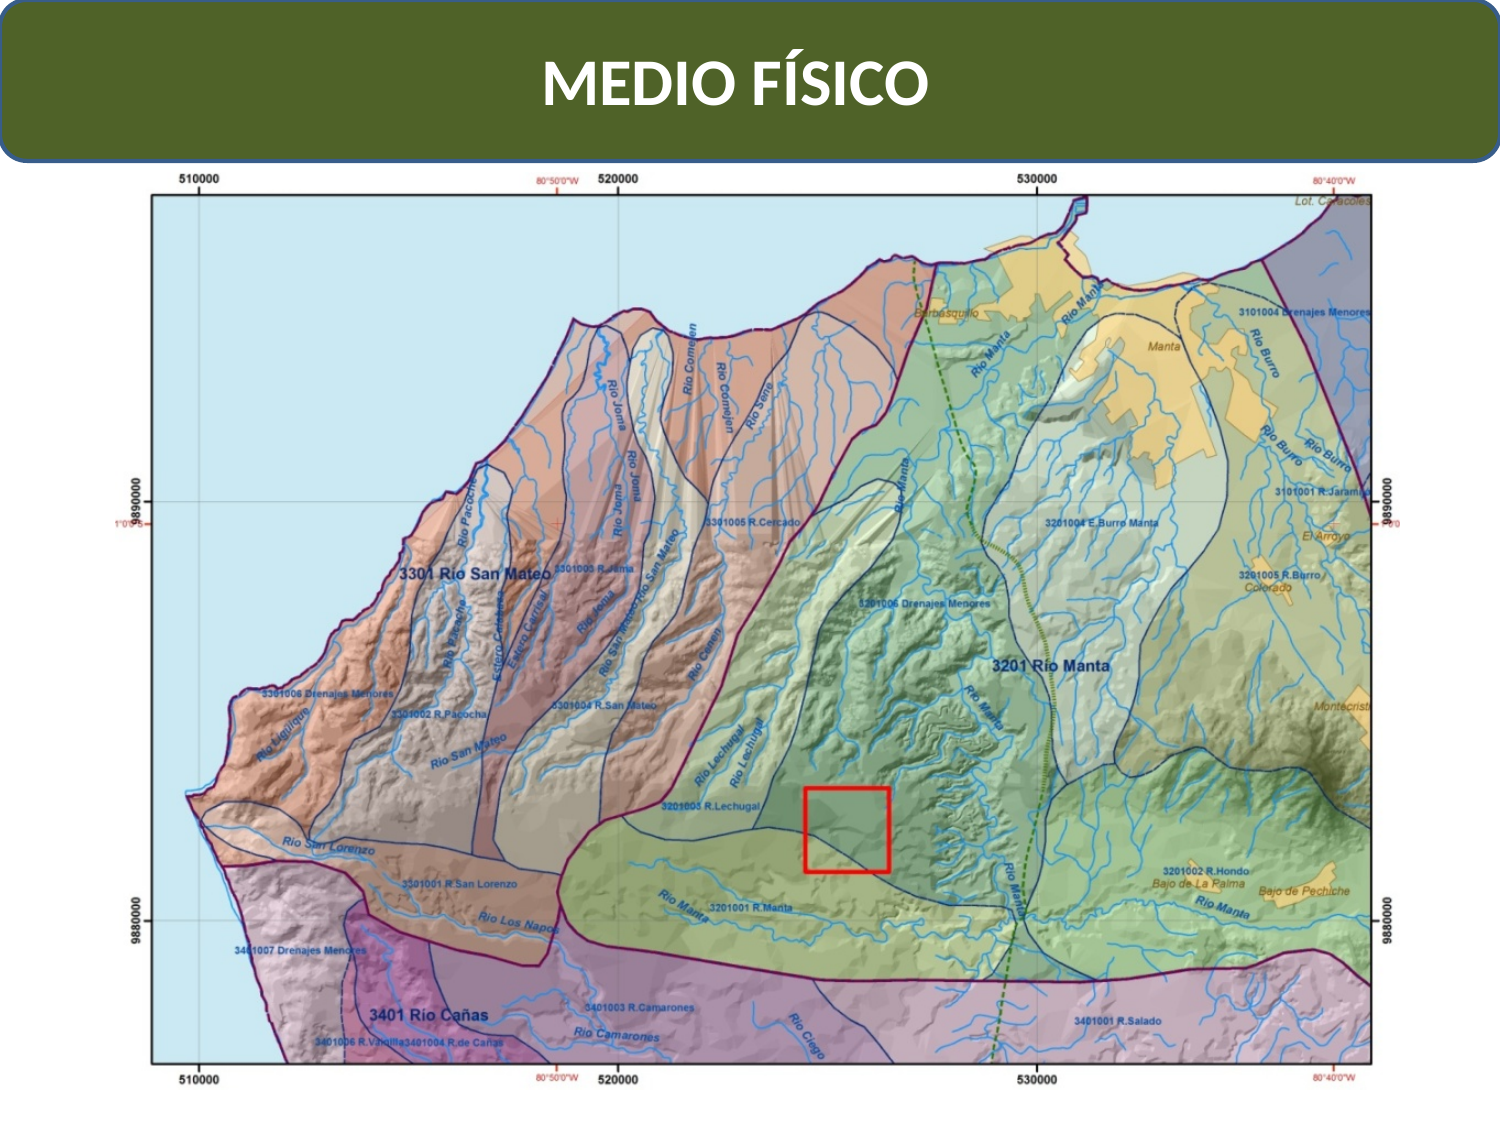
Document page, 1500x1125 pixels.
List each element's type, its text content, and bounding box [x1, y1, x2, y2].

text_box MEDIO FÍSICO [0, 31, 1471, 127]
text_box [0, 0, 1500, 161]
picture [115, 172, 1400, 1090]
